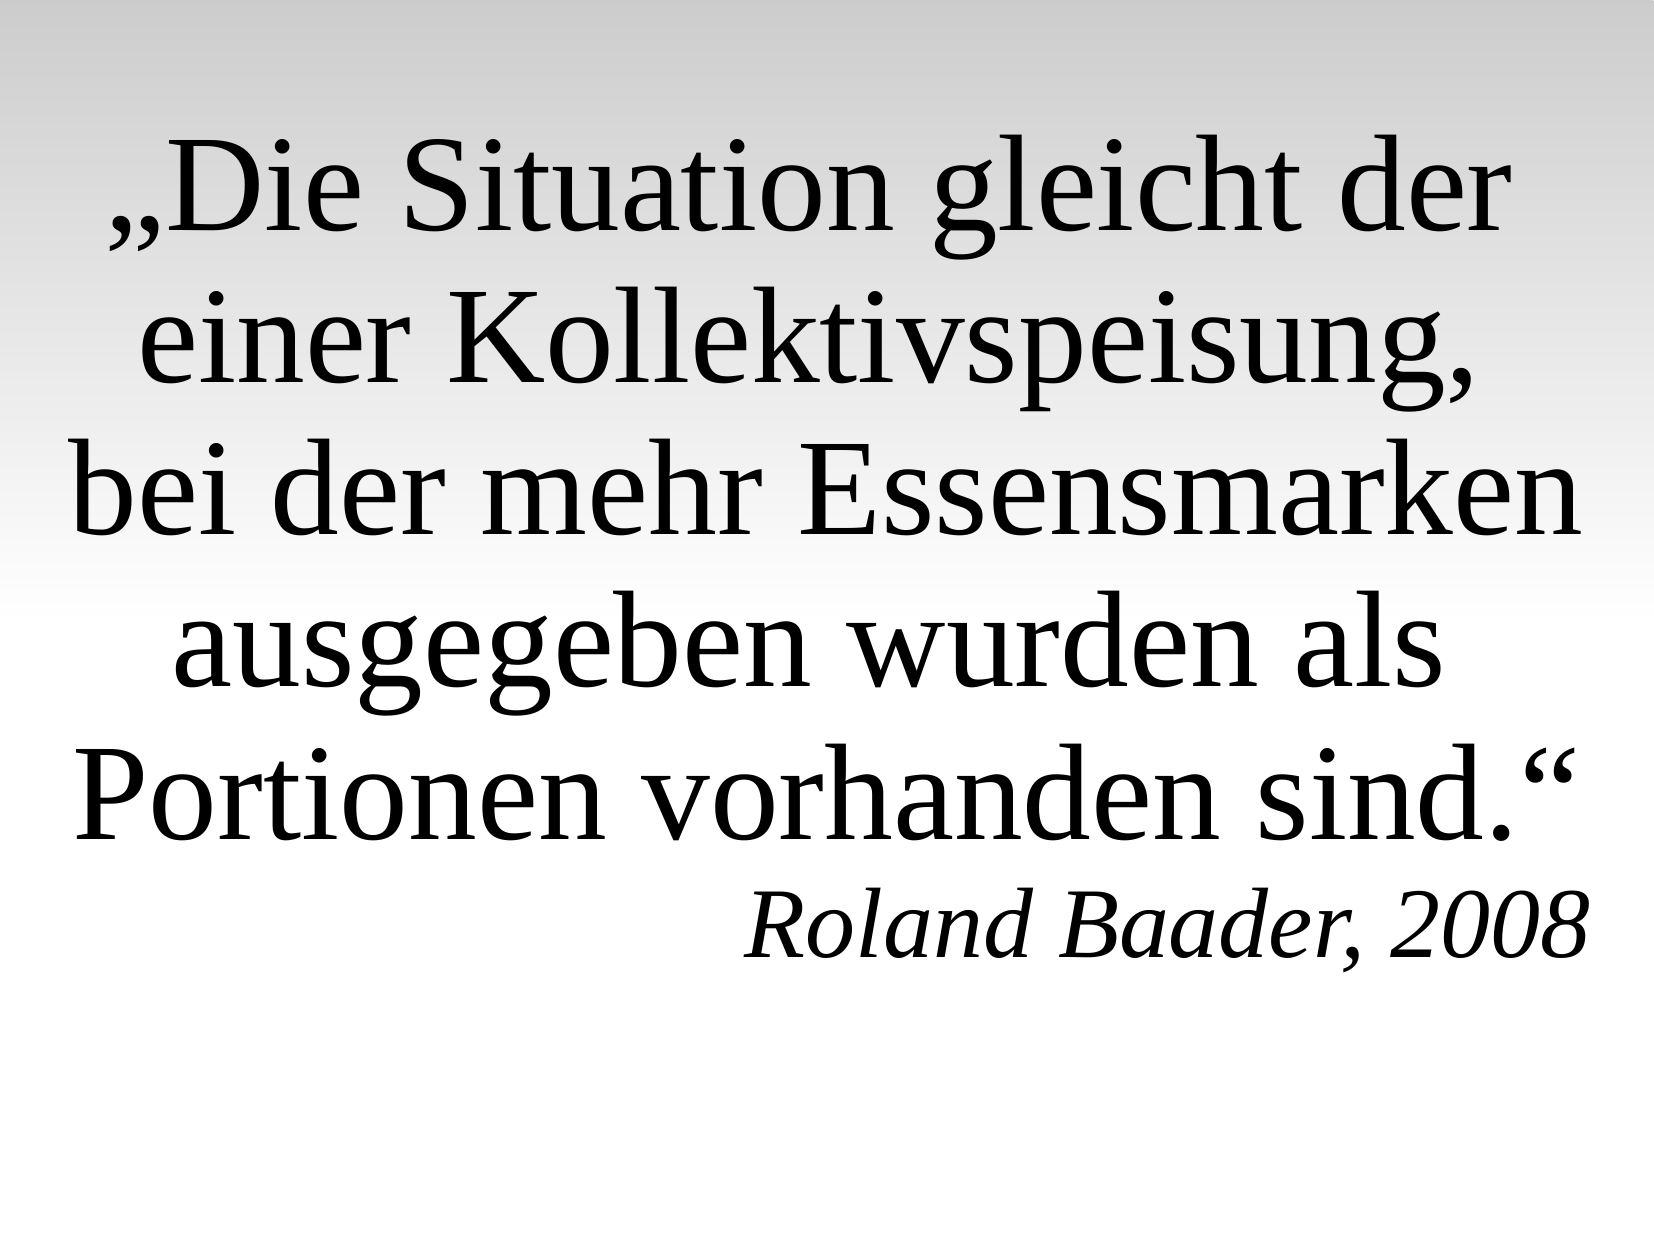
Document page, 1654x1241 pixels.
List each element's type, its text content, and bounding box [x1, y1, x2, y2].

text_box „Die Situation gleicht der einer Kollektivspeisung, bei der mehr Essensmarken ausgegeben wurden als Portionen vorhanden sind.“ Roland Baader, 2008 [47, 100, 1607, 1150]
